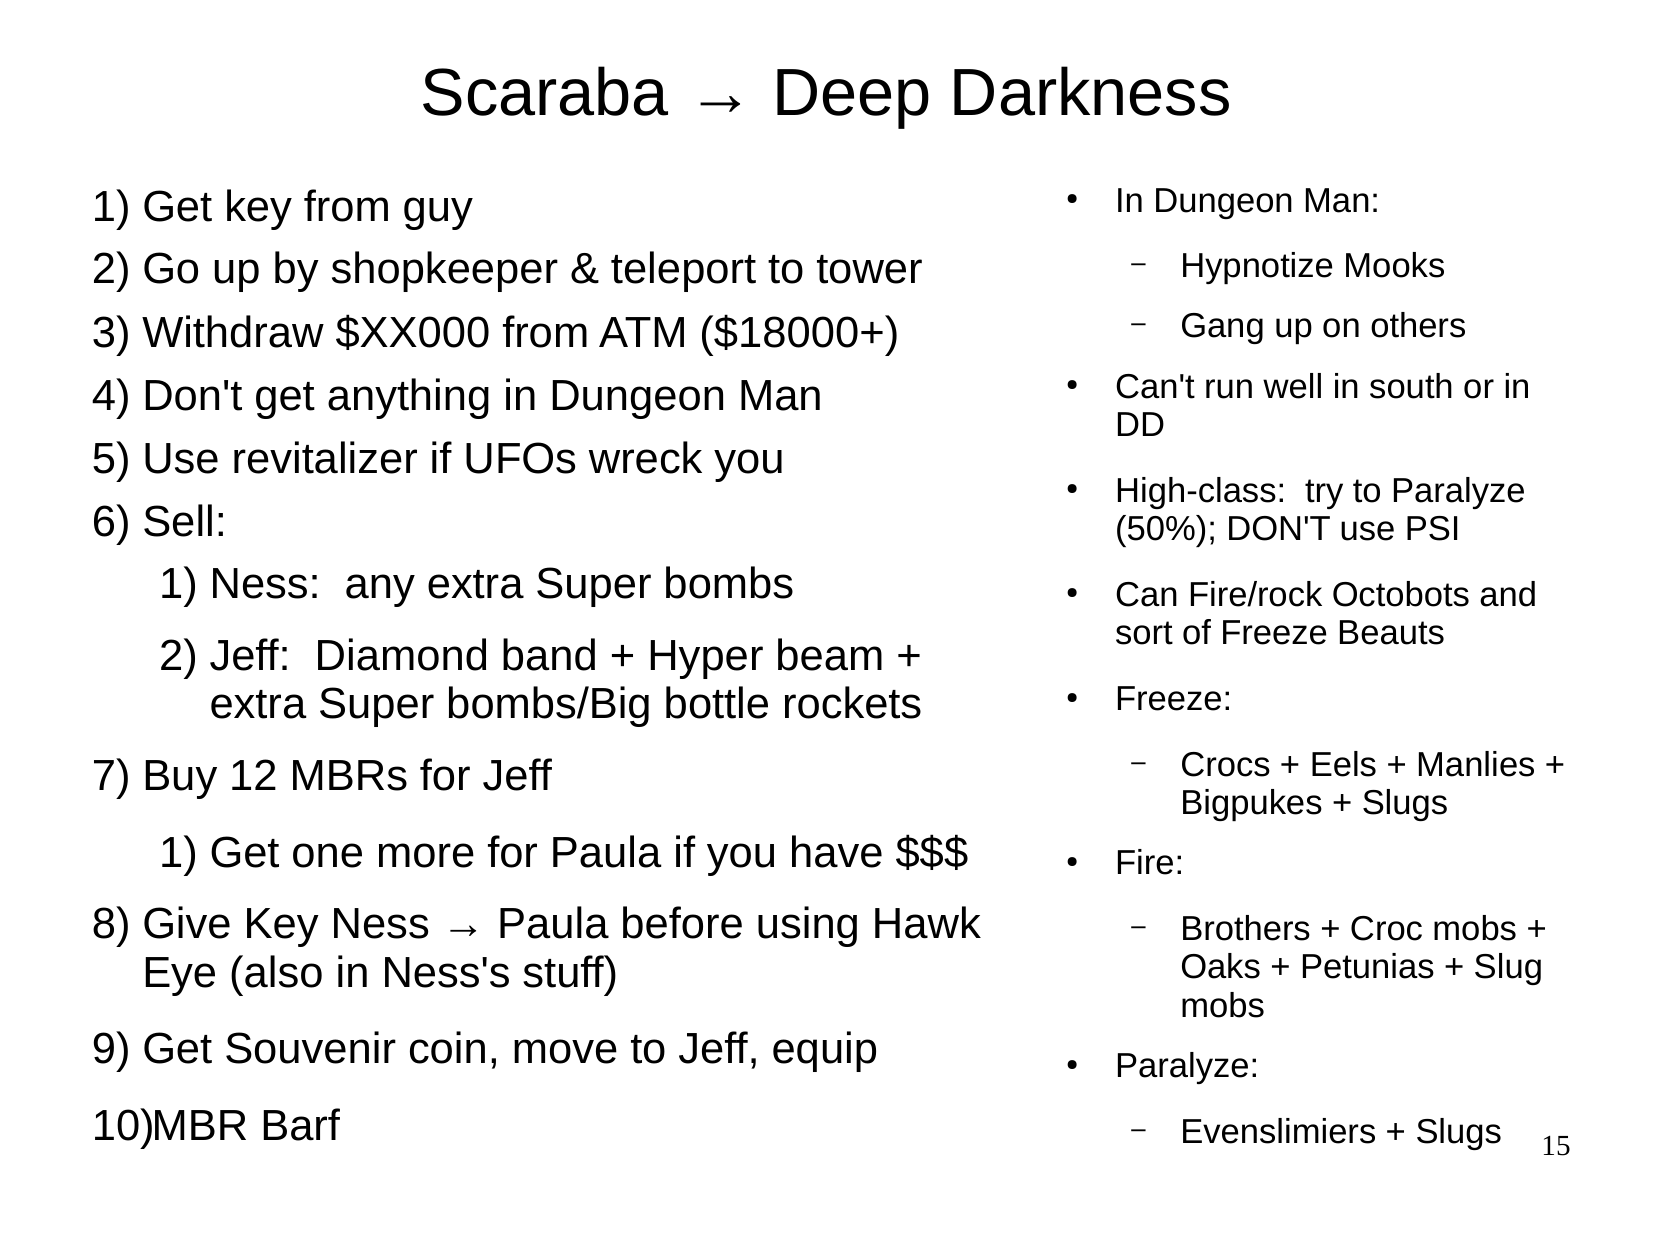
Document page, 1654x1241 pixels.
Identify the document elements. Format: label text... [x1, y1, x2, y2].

list Get key from guy Go up by shopkeeper & teleport to tower Withdraw $XX000 from ATM ($18000+) Don't get anything in Dungeon Man Use revitalizer if UFOs wreck you Sell: Ness: any extra Super bombs Jeff: Diamond band + Hyper beam + extra Super bombs/Big bottle rockets Buy 12 MBRs for Jeff Get one more for Paula if you have $$$ Give Key Ness → Paula before using Hawk Eye (also in Ness's stuff) Get Souvenir coin, move to Jeff, equip MBR Barf [75, 181, 991, 1156]
list In Dungeon Man: Hypnotize Mooks Gang up on others Can't run well in south or in DD High-class: try to Paralyze (50%); DON'T use PSI Can Fire/rock Octobots and sort of Freeze Beauts Freeze: Crocs + Eels + Manlies + Bigpukes + Slugs Fire: Brothers + Croc mobs + Oaks + Petunias + Slug mobs Paralyze: Evenslimiers + Slugs [1050, 180, 1572, 1156]
title Scaraba → Deep Darkness [82, 49, 1571, 136]
